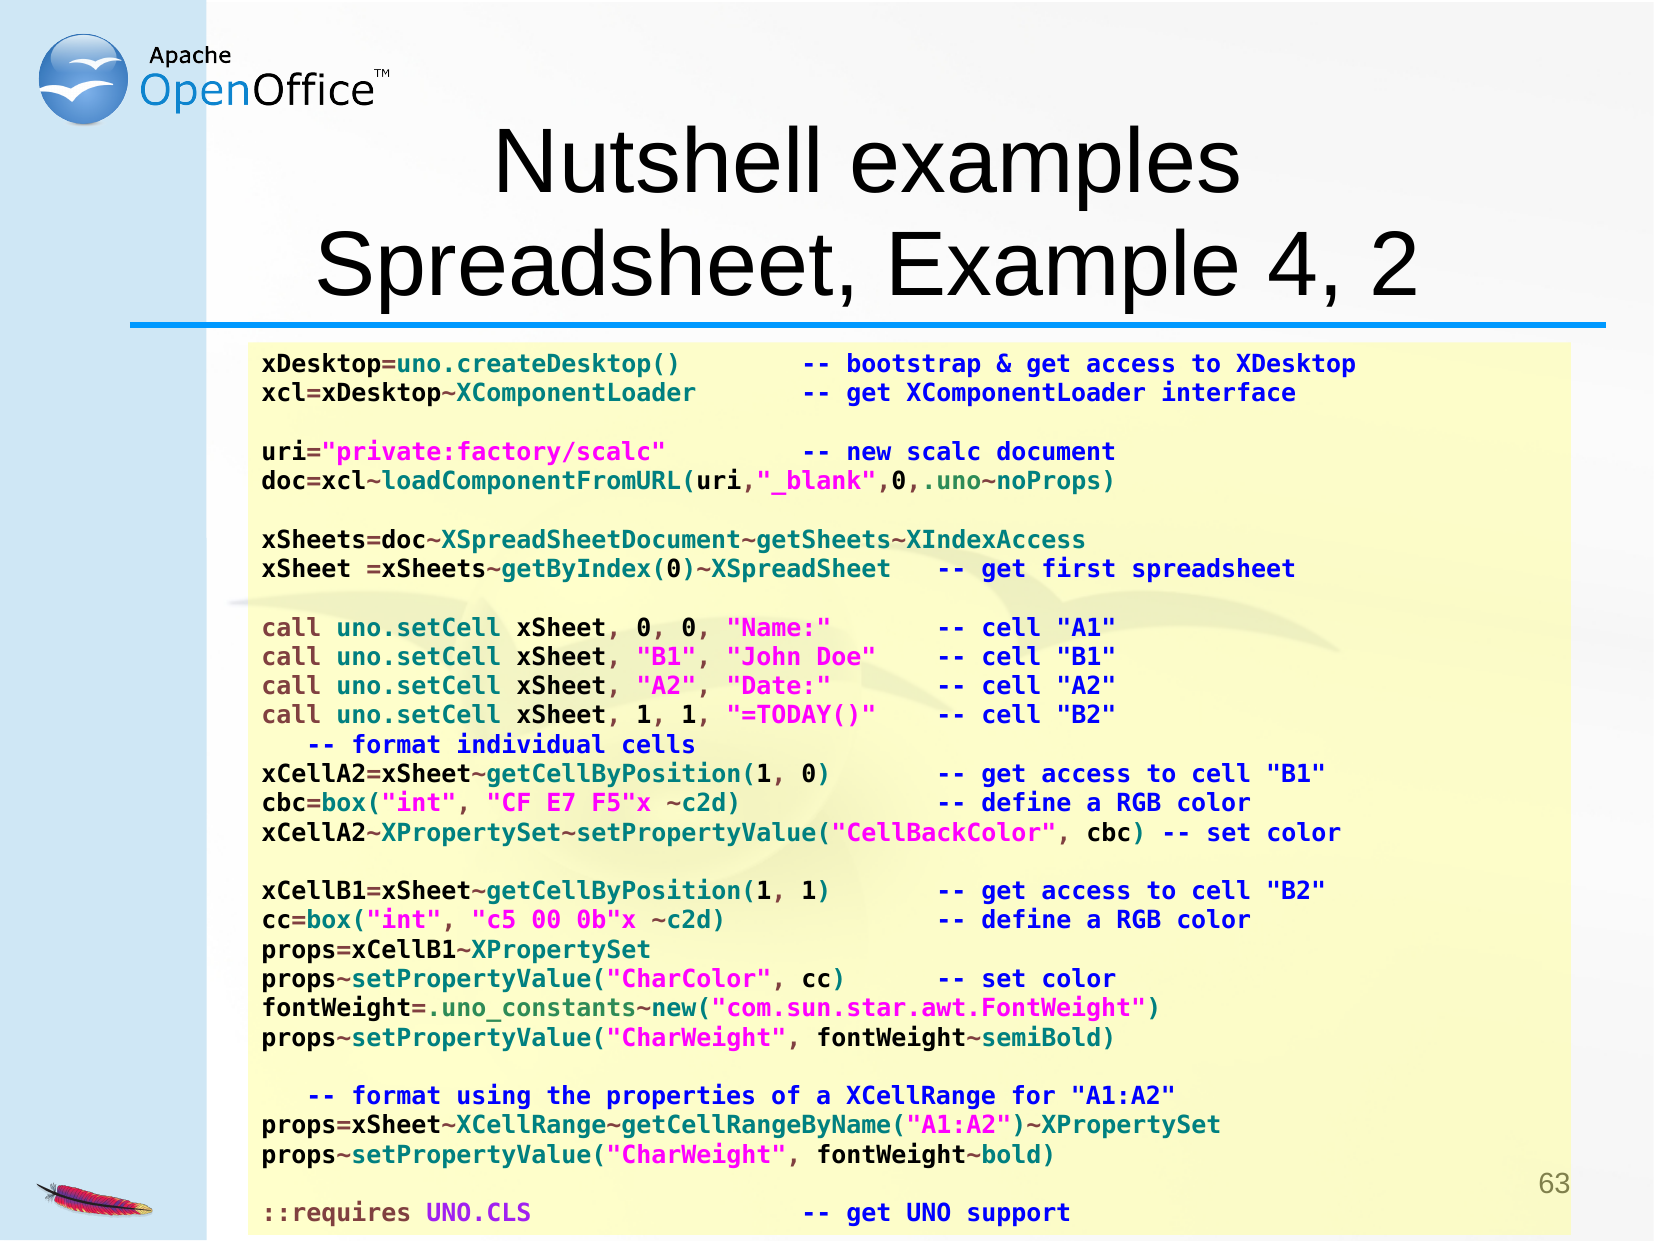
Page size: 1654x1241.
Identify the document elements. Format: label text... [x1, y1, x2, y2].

text_box xDesktop=uno.createDesktop() -- bootstrap & get access to XDesktop xcl=xDesktop~XComponentLoader -- get XComponentLoader interface uri="private:factory/scalc" -- new scalc document doc=xcl~loadComponentFromURL(uri,"_blank",0,.uno~noProps) xSheets=doc~XSpreadSheetDocument~getSheets~XIndexAccess xSheet =xSheets~getByIndex(0)~XSpreadSheet -- get first spreadsheet call uno.setCell xSheet, 0, 0, "Name:" -- cell "A1" call uno.setCell xSheet, "B1", "John Doe" -- cell "B1" call uno.setCell xSheet, "A2", "Date:" -- cell "A2" call uno.setCell xSheet, 1, 1, "=TODAY()" -- cell "B2" -- format individual cells xCellA2=xSheet~getCellByPosition(1, 0) -- get access to cell "B1" cbc=box("int", "CF E7 F5"x ~c2d) -- define a RGB color xCellA2~XPropertySet~setPropertyValue("CellBackColor", cbc) -- set color xCellB1=xSheet~getCellByPosition(1, 1) -- get access to cell "B2" cc=box("int", "c5 00 0b"x ~c2d) -- define a RGB color props=xCellB1~XPropertySet props~setPropertyValue("CharColor", cc) -- set color fontWeight=.uno_constants~new("com.sun.star.awt.FontWeight") props~setPropertyValue("CharWeight", fontWeight~semiBold) -- format using the properties of a XCellRange for "A1:A2" props=xSheet~XCellRange~getCellRangeByName("A1:A2")~XPropertySet props~setPropertyValue("CharWeight", fontWeight~bold) ::requires UNO.CLS -- get UNO support [248, 342, 1571, 1235]
picture [35, 1181, 154, 1219]
picture [35, 2, 1654, 1241]
title Nutshell examples Spreadsheet, Example 4, 2 [165, 108, 1571, 316]
